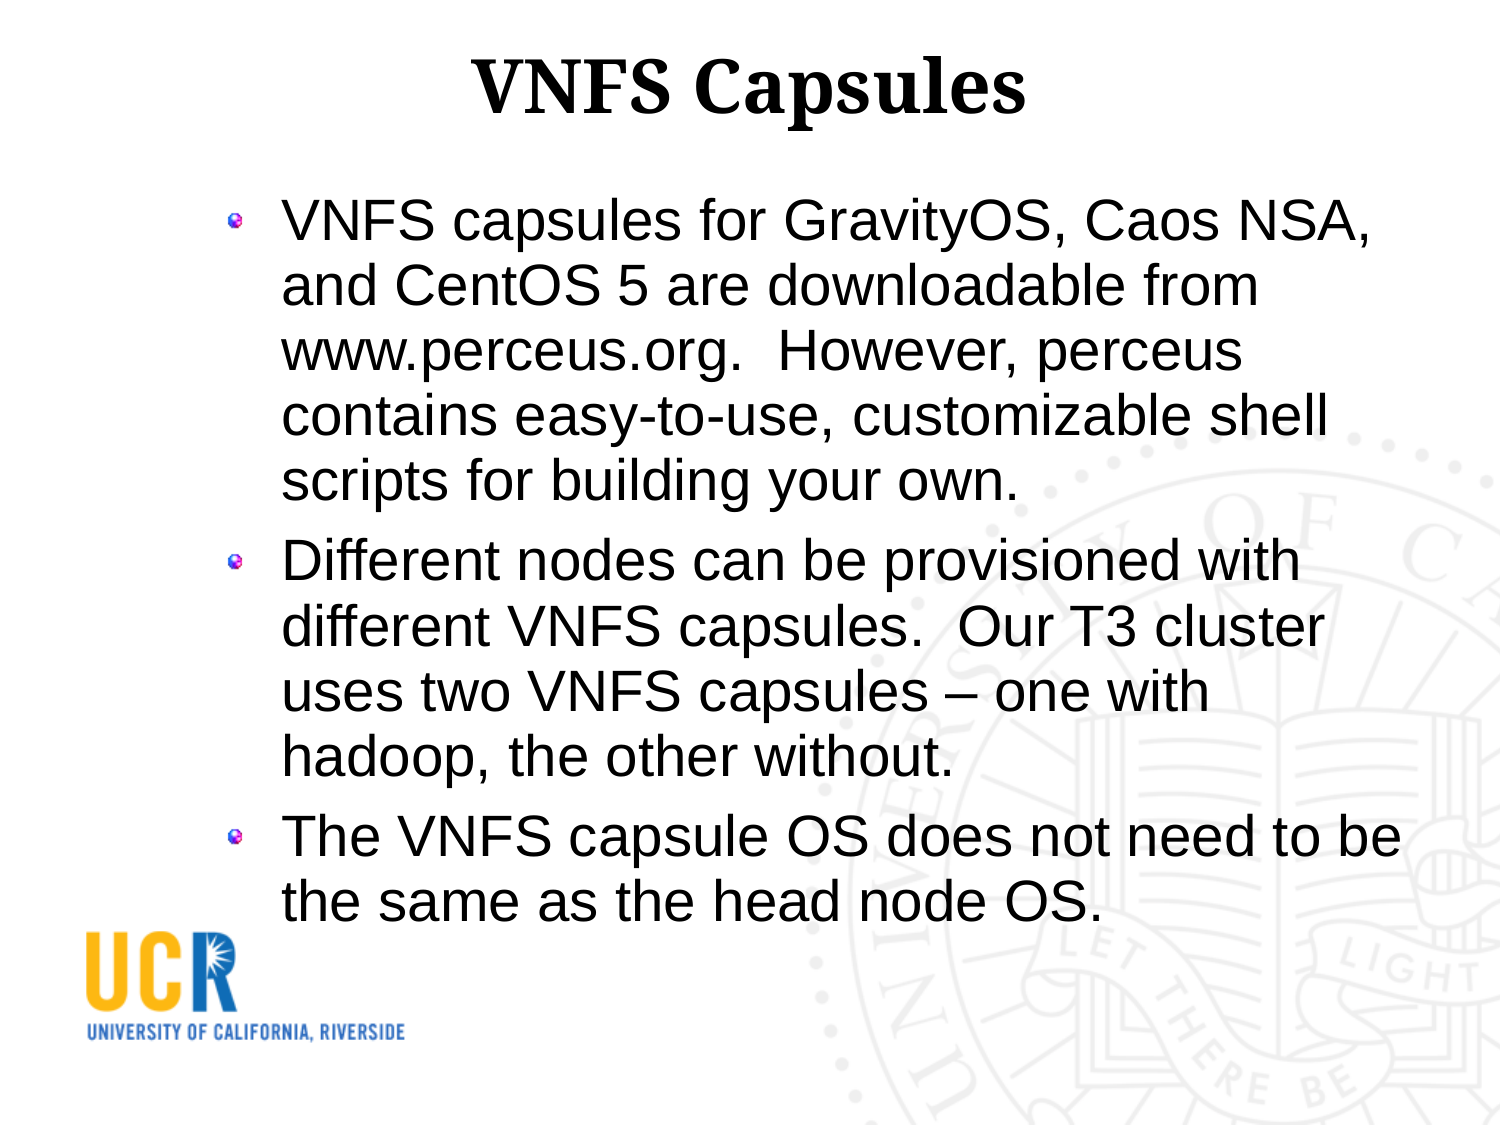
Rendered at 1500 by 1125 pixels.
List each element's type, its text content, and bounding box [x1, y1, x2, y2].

list VNFS capsules for GravityOS, Caos NSA, and CentOS 5 are downloadable from www.perceus.org. However, perceus contains easy-to-use, customizable shell scripts for building your own. Different nodes can be provisioned with different VNFS capsules. Our T3 cluster uses two VNFS capsules – one with hadoop, the other without. The VNFS capsule OS does not need to be the same as the head node OS. [225, 187, 1425, 1013]
title VNFS Capsules [87, 19, 1413, 150]
picture [0, 0, 1500, 1125]
